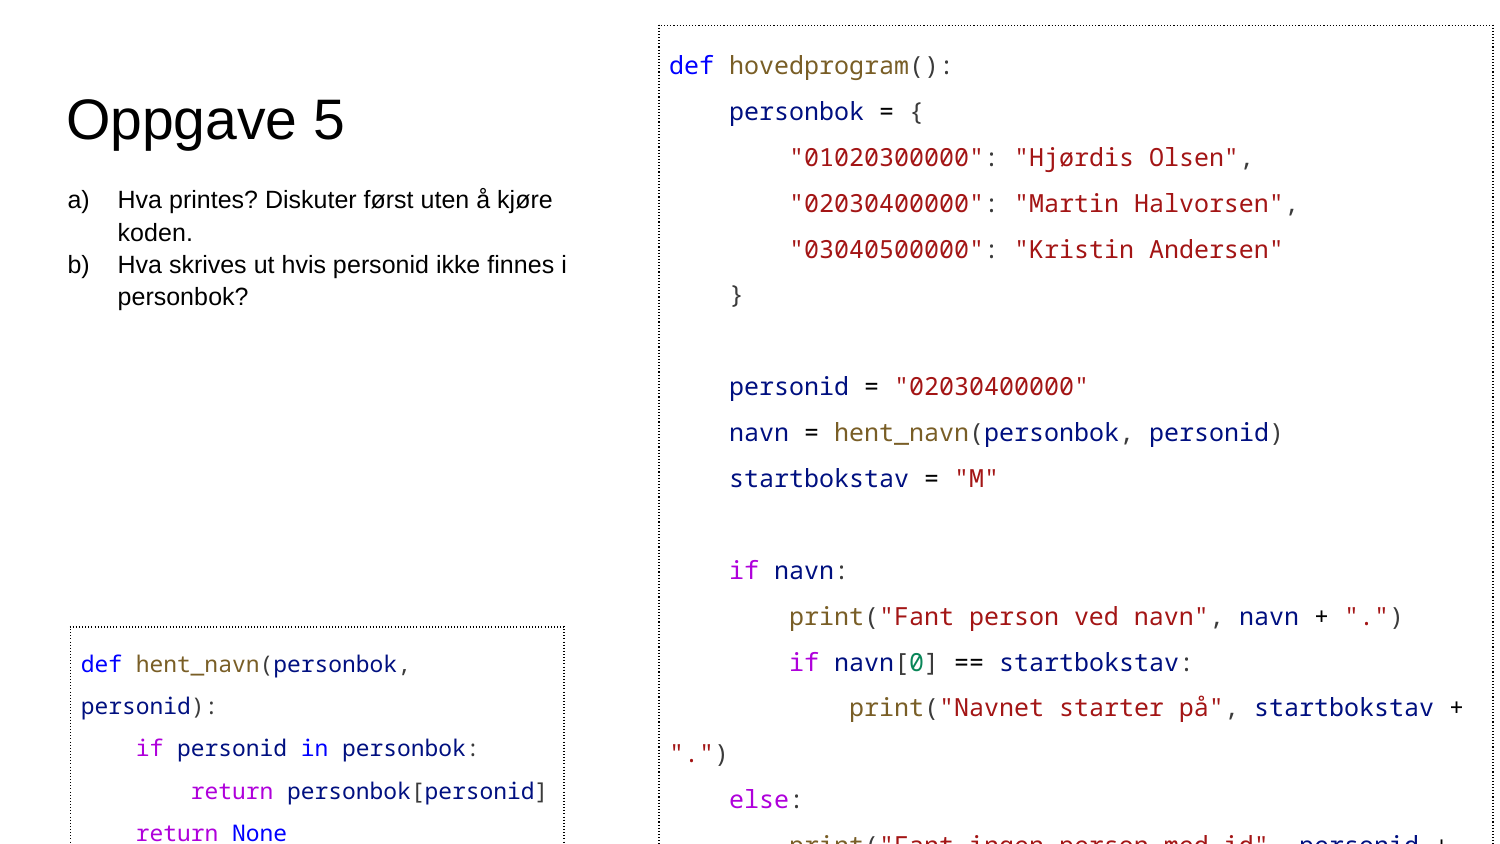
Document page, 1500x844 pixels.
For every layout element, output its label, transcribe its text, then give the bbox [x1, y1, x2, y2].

title Oppgave 5 [51, 72, 659, 167]
list Hva printes? Diskuter først uten å kjøre koden. Hva skrives ut hvis personid ikke finnes i personbok? [27, 166, 648, 728]
table_header def hovedprogram(): personbok = { "01020300000": "Hjørdis Olsen", "02030400000": "Martin Halvorsen", "03040500000": "Kristin Andersen" } personid = "02030400000" navn = hent_navn(personbok, personid) startbokstav = "M" if navn: print("Fant person ved navn", navn + ".") if navn[0] == startbokstav: print("Navnet starter på", startbokstav + ".") else: print("Fant ingen person med id", personid + ".") hovedprogram() [659, 26, 1493, 844]
table_header def hent_navn(personbok, personid): if personid in personbok: return personbok[personid] return None [70, 627, 564, 844]
